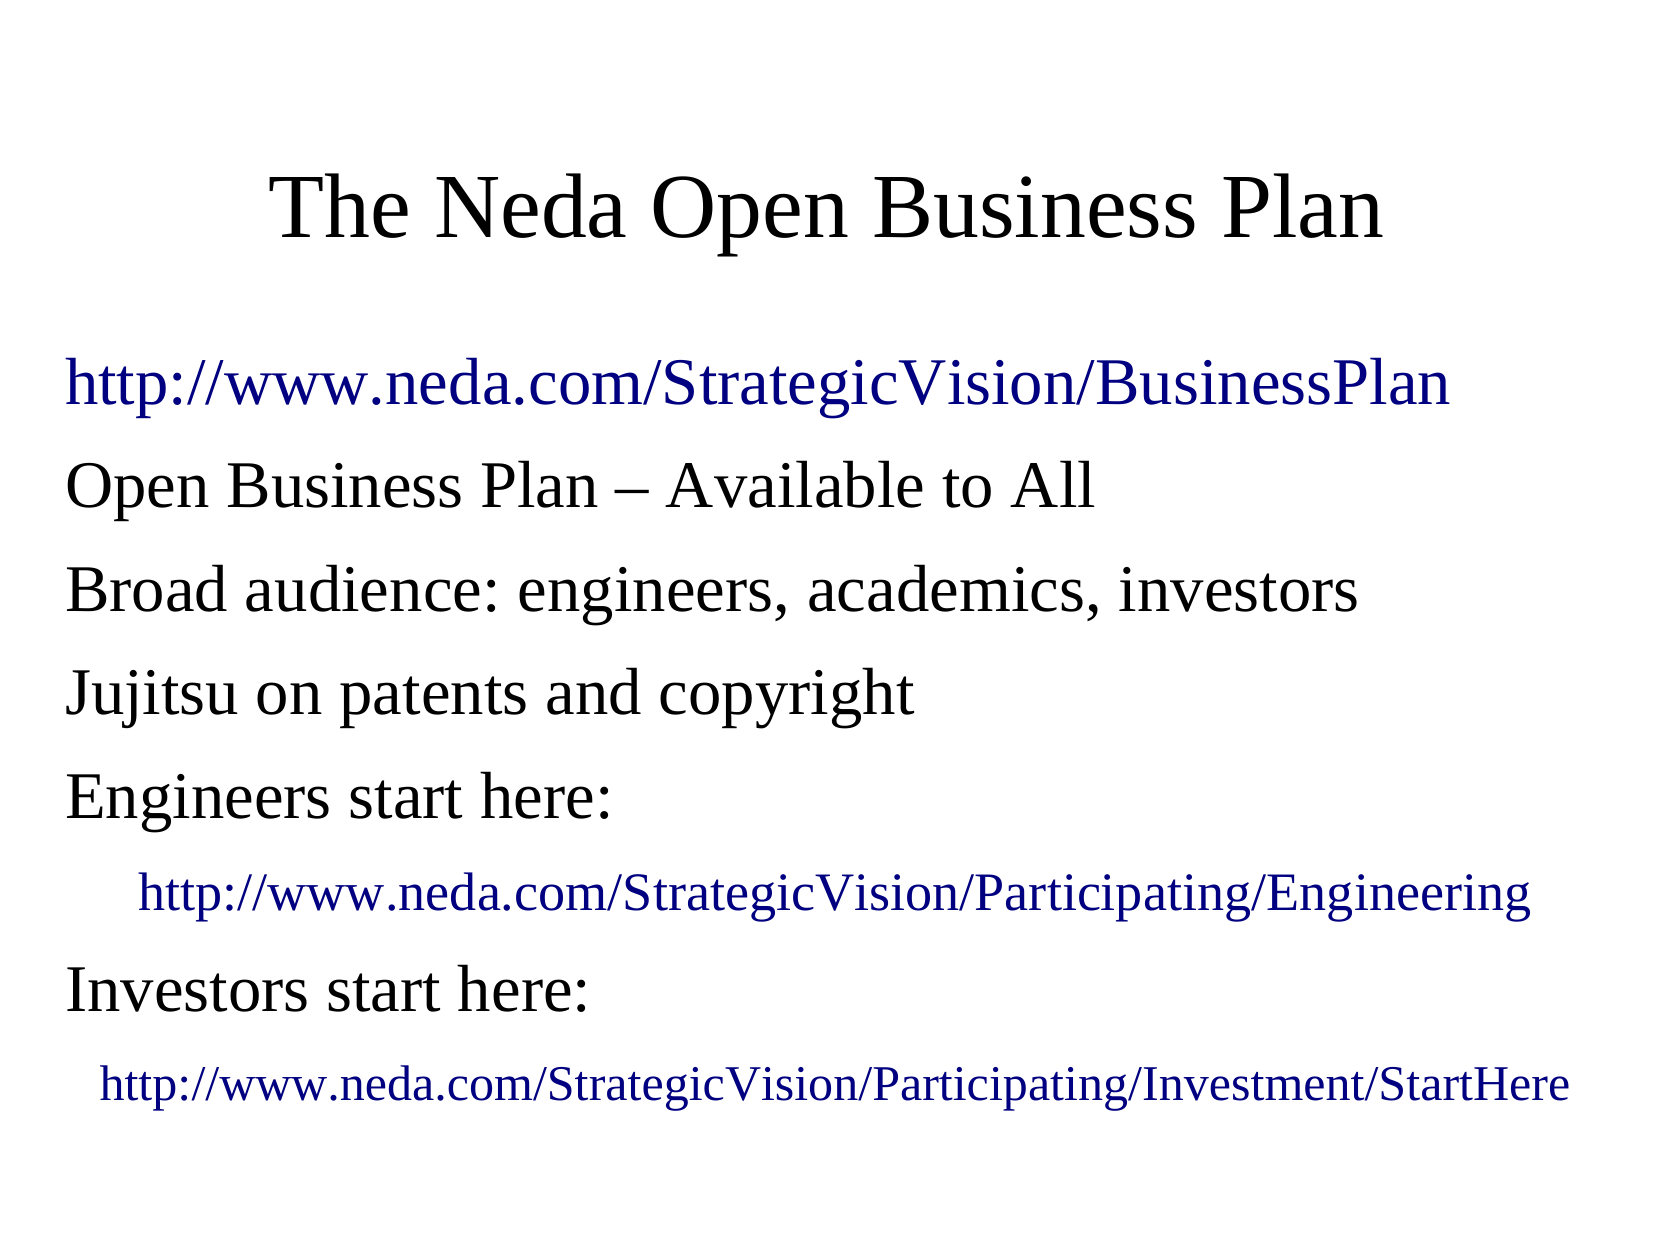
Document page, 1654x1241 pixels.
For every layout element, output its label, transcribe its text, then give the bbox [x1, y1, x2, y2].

list http://www.neda.com/StrategicVision/BusinessPlan Open Business Plan – Available to All Broad audience: engineers, academics, investors Jujitsu on patents and copyright Engineers start here: http://www.neda.com/StrategicVision/Participating/Engineering Investors start here: http://www.neda.com/StrategicVision/Participating/Investment/StartHere [47, 344, 1607, 1163]
title The Neda Open Business Plan [121, 102, 1534, 311]
